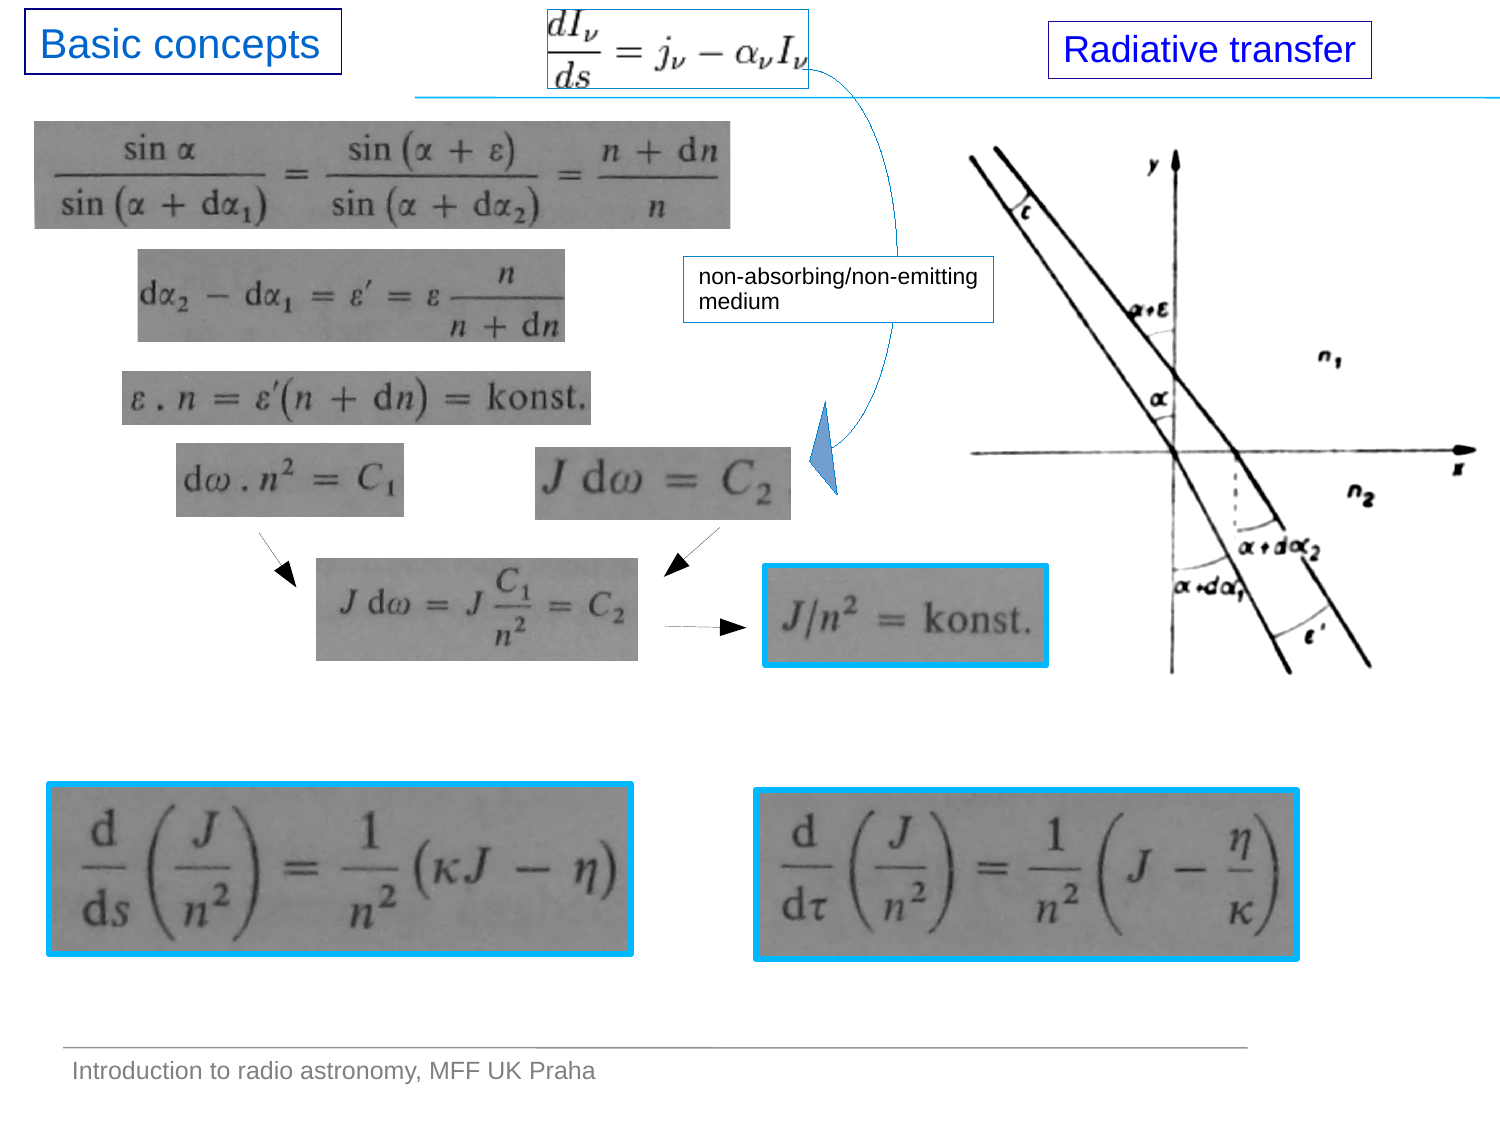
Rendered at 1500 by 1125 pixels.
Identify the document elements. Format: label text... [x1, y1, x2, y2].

text_box [802, 69, 898, 256]
picture [176, 443, 404, 517]
picture [316, 558, 638, 661]
picture [137, 249, 565, 342]
picture [760, 794, 1293, 955]
text_box Radiative transfer [1048, 21, 1372, 79]
picture [122, 371, 591, 425]
picture [53, 788, 627, 950]
picture [547, 9, 809, 89]
text_box [809, 323, 893, 495]
text_box non-absorbing/non-emitting medium [683, 256, 994, 323]
picture [22, 121, 731, 229]
picture [942, 132, 1489, 681]
picture [535, 447, 791, 520]
picture [769, 569, 1043, 661]
text_box Basic concepts [24, 8, 342, 75]
